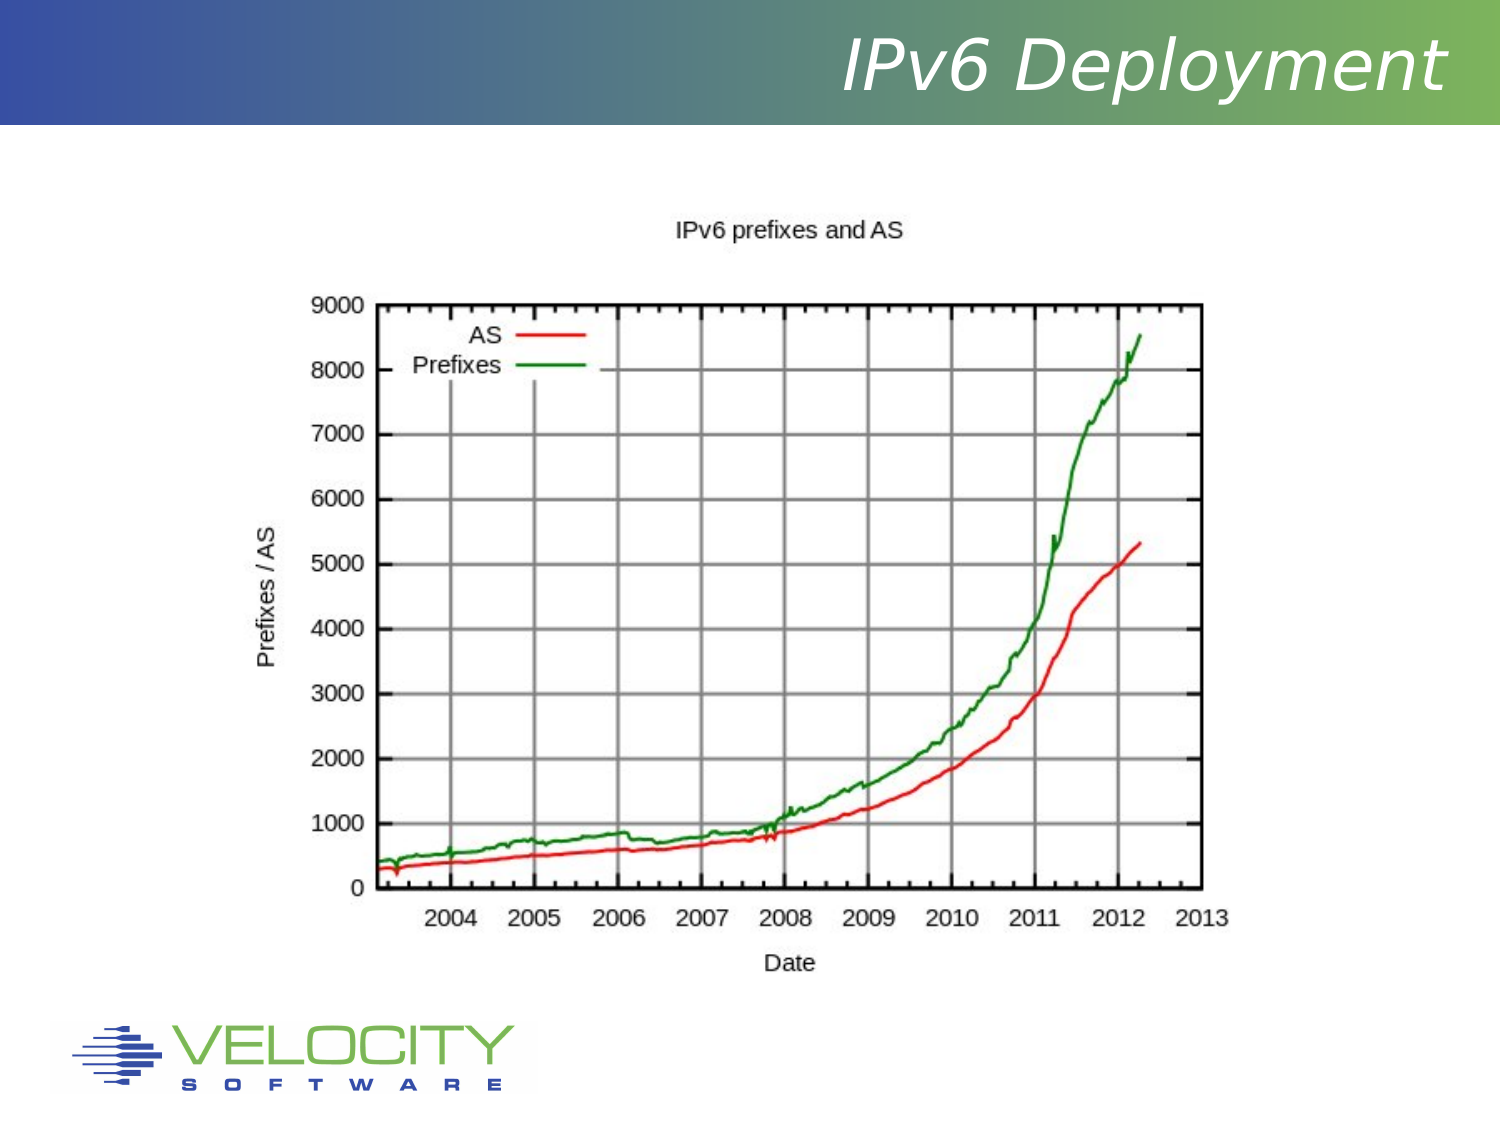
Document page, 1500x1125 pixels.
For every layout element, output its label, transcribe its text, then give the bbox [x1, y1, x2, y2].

picture [231, 187, 1277, 988]
title IPv6 Deployment [62, 12, 1463, 113]
picture [50, 1021, 538, 1094]
